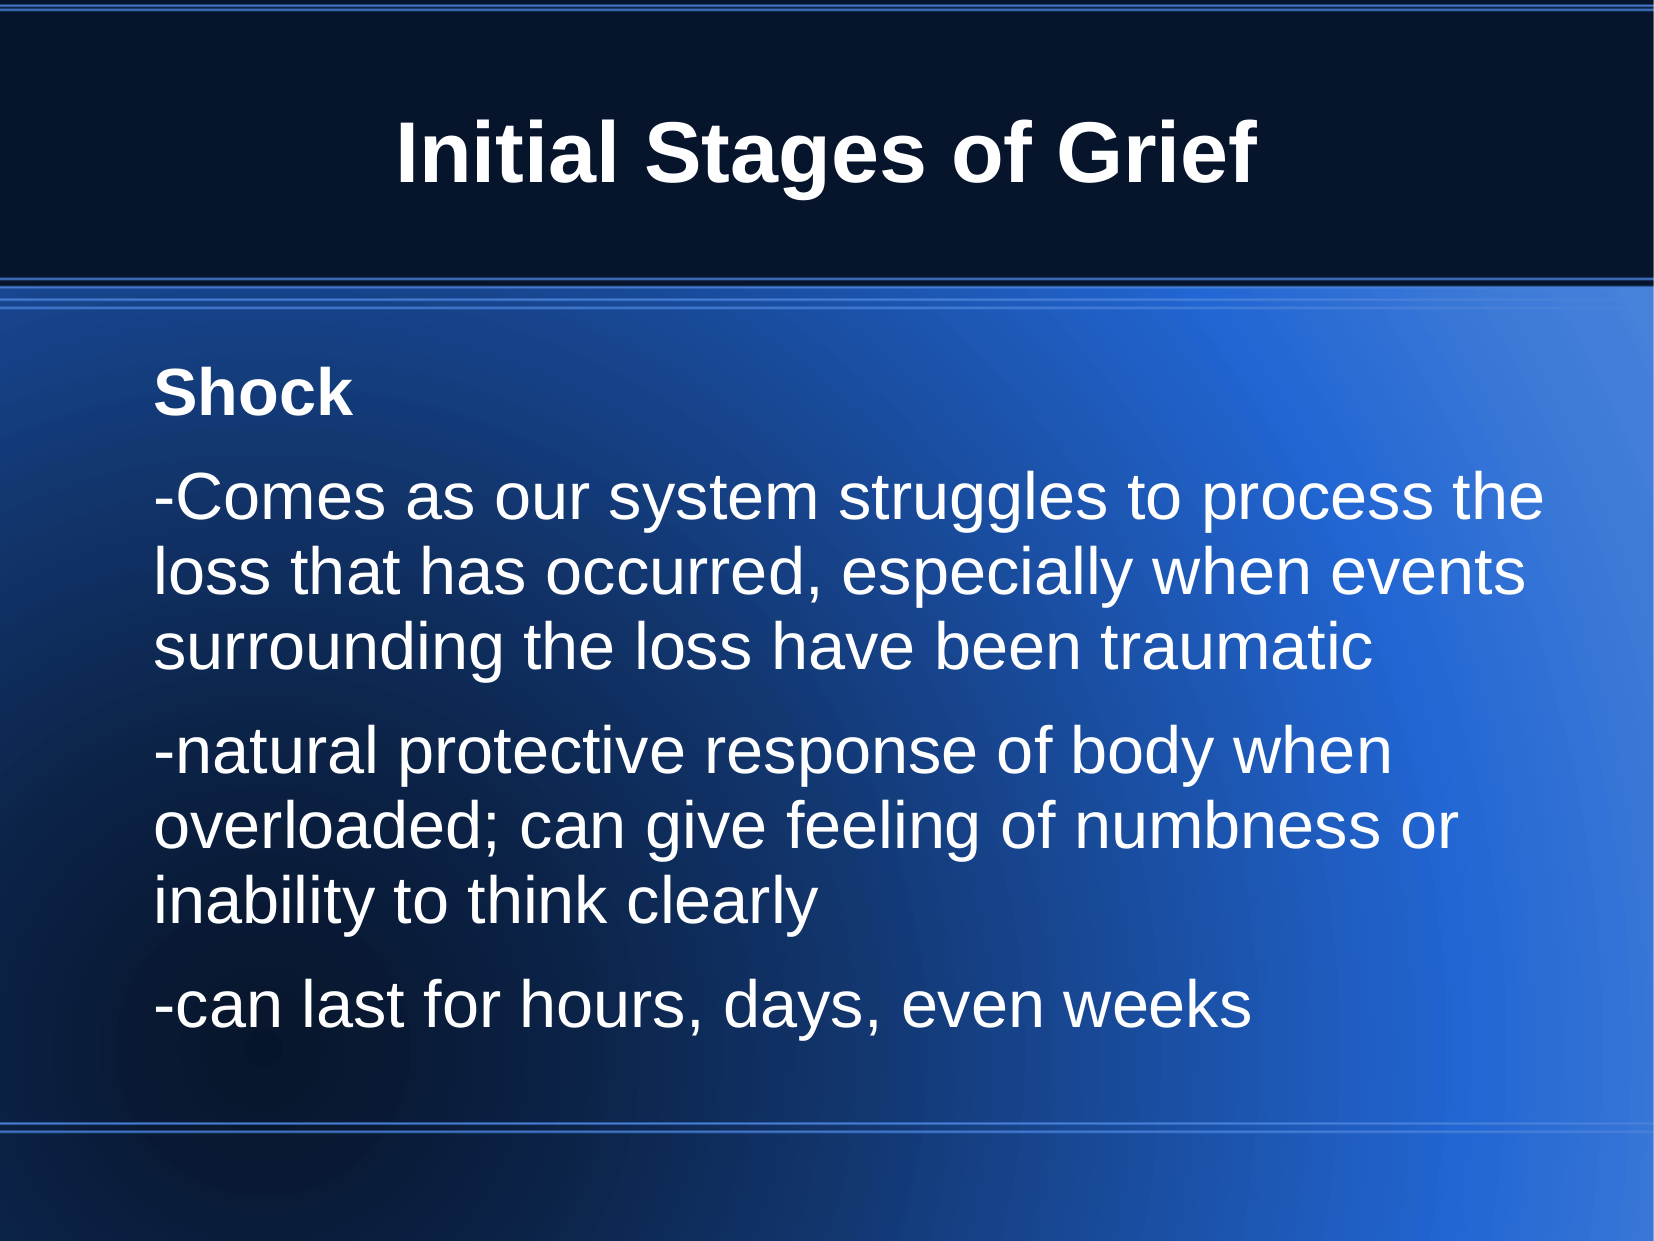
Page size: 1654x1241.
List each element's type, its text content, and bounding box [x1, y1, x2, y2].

list Shock -Comes as our system struggles to process the loss that has occurred, especially when events surrounding the loss have been traumatic -natural protective response of body when overloaded; can give feeling of numbness or inability to think clearly -can last for hours, days, even weeks [82, 355, 1571, 1147]
picture [0, 0, 1654, 1241]
title Initial Stages of Grief [82, 49, 1571, 257]
